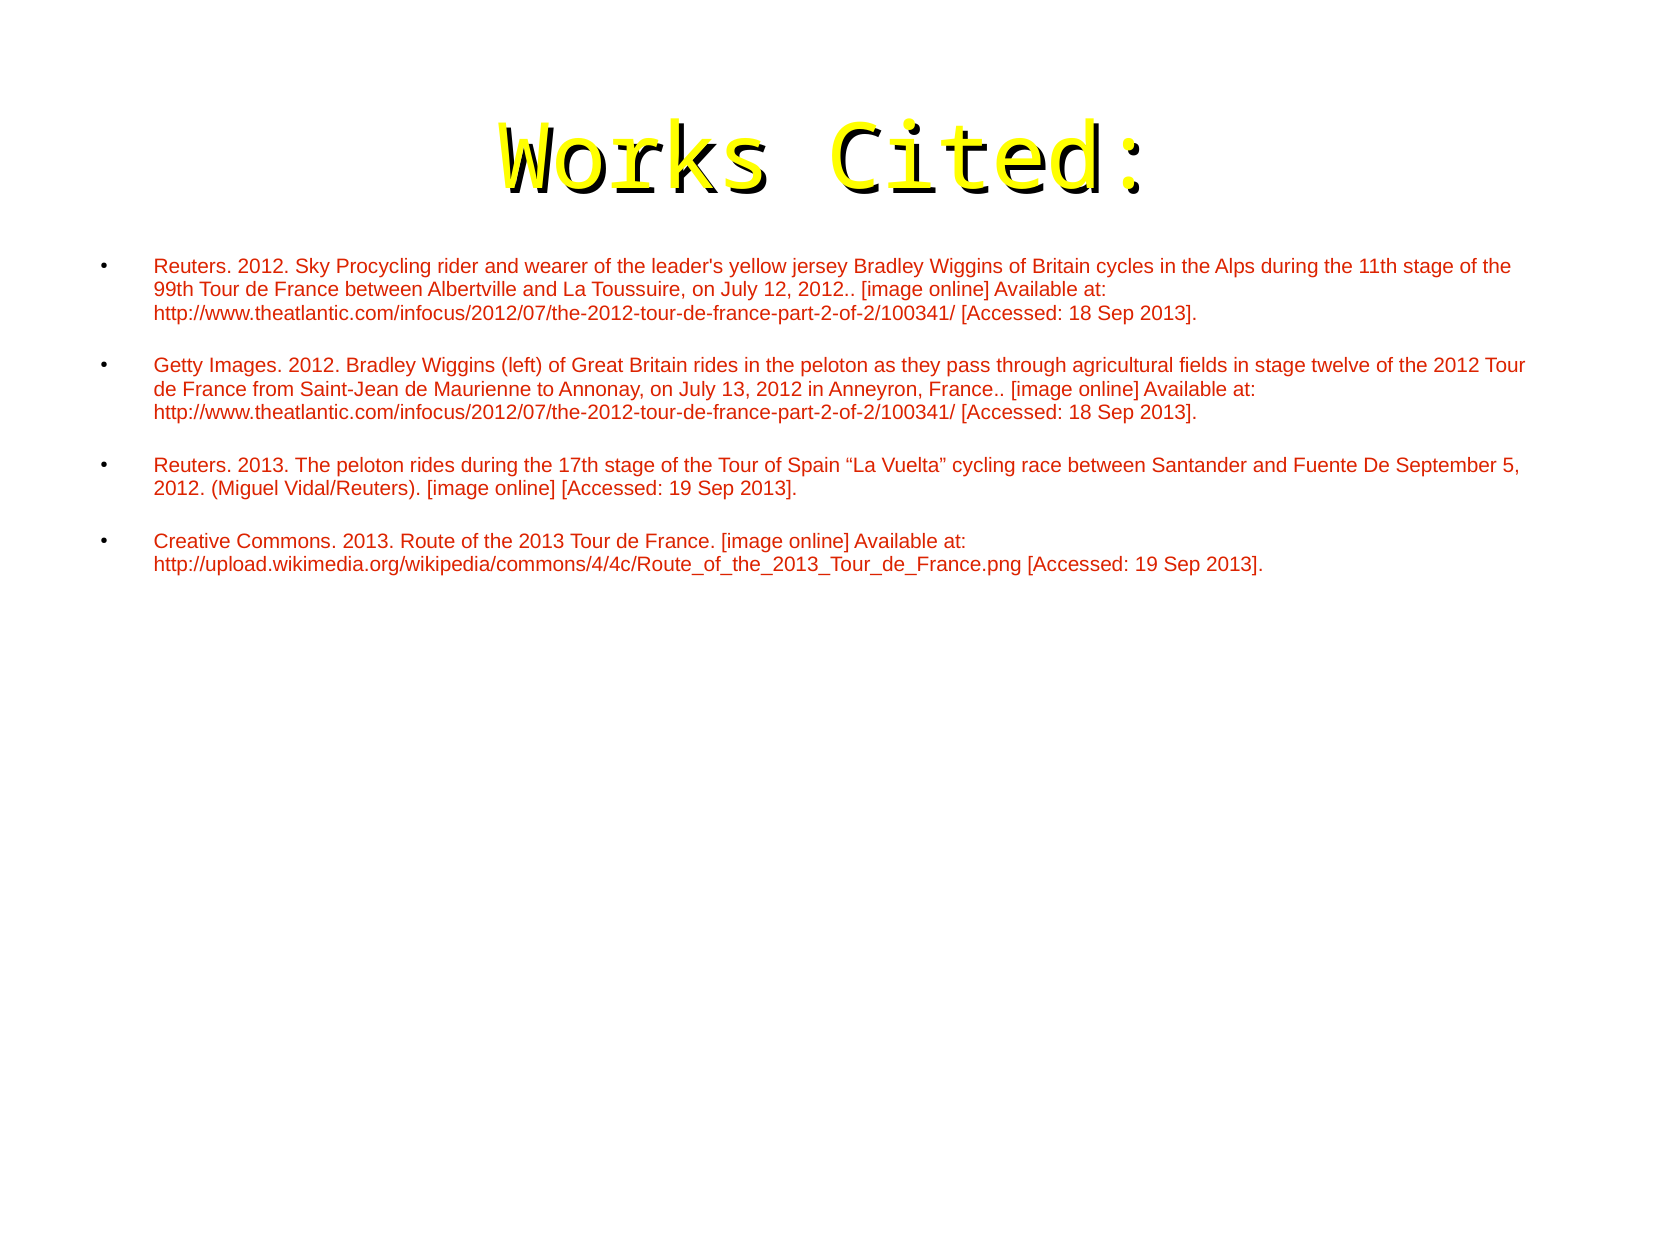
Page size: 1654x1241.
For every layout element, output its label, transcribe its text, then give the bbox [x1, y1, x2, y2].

title Works Cited: [82, 49, 1571, 257]
list Reuters. 2012. Sky Procycling rider and wearer of the leader's yellow jersey Bradley Wiggins of Britain cycles in the Alps during the 11th stage of the 99th Tour de France between Albertville and La Toussuire, on July 12, 2012.. [image online] Available at: http://www.theatlantic.com/infocus/2012/07/the-2012-tour-de-france-part-2-of-2/100341/ [Accessed: 18 Sep 2013]. Getty Images. 2012. Bradley Wiggins (left) of Great Britain rides in the peloton as they pass through agricultural fields in stage twelve of the 2012 Tour de France from Saint-Jean de Maurienne to Annonay, on July 13, 2012 in Anneyron, France.. [image online] Available at: http://www.theatlantic.com/infocus/2012/07/the-2012-tour-de-france-part-2-of-2/100341/ [Accessed: 18 Sep 2013]. Reuters. 2013. The peloton rides during the 17th stage of the Tour of Spain “La Vuelta” cycling race between Santander and Fuente De September 5, 2012. (Miguel Vidal/Reuters). [image online] [Accessed: 19 Sep 2013]. Creative Commons. 2013. Route of the 2013 Tour de France. [image online] Available at: http://upload.wikimedia.org/wikipedia/commons/4/4c/Route_of_the_2013_Tour_de_France.png [Accessed: 19 Sep 2013]. [82, 254, 1538, 974]
